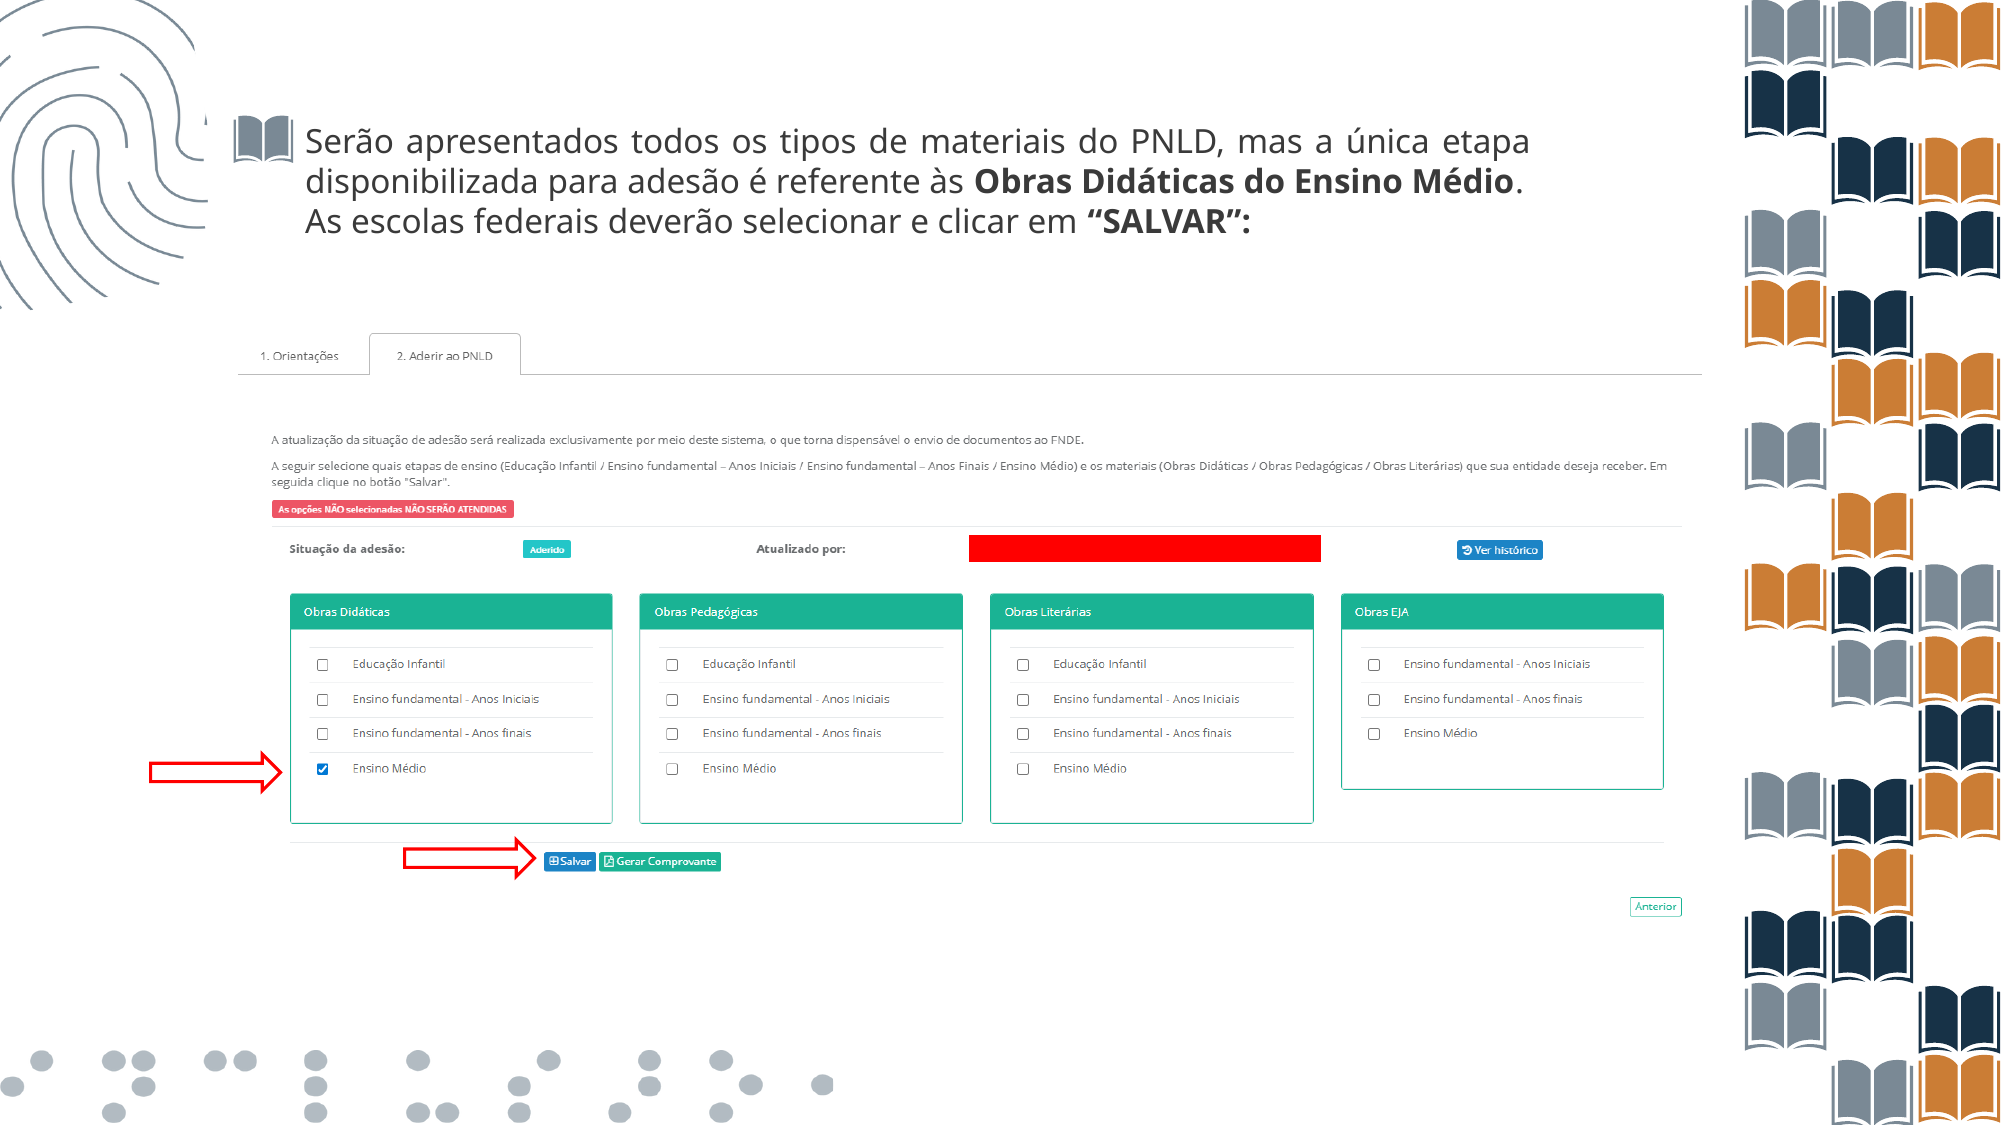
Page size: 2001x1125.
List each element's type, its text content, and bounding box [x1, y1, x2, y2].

text_box [1918, 561, 2000, 841]
text_box [1744, 0, 1827, 139]
text_box [1744, 419, 1827, 491]
text_box [1744, 560, 1827, 632]
text_box [1744, 769, 1827, 840]
text_box [1831, 287, 1914, 427]
text_box Serão apresentados todos os tipos de materiais do PNLD, mas a única etapa disponibilizada para adesão é referente às Obras Didáticas do Ensino Médio. As escolas federais deverão selecionar e clicar em “SALVAR”: [290, 112, 1729, 249]
text_box [1918, 982, 2000, 1123]
text_box [1831, 563, 1914, 635]
text_box [1831, 1056, 1914, 1125]
text_box [1831, 489, 1914, 561]
text_box [1744, 206, 1827, 348]
picture [238, 760, 277, 785]
text_box [1831, 636, 1914, 708]
text_box [1918, 349, 2000, 492]
picture [238, 324, 1702, 952]
text_box [0, 1050, 834, 1123]
text_box [970, 536, 1320, 560]
text_box [1831, 133, 1914, 205]
text_box [1831, 0, 1914, 69]
text_box [1831, 775, 1914, 984]
text_box [1918, 0, 2000, 71]
text_box [1744, 907, 1827, 1051]
text_box [233, 113, 290, 163]
text_box [0, 0, 234, 316]
text_box [1918, 207, 2000, 279]
text_box [1918, 134, 2000, 206]
